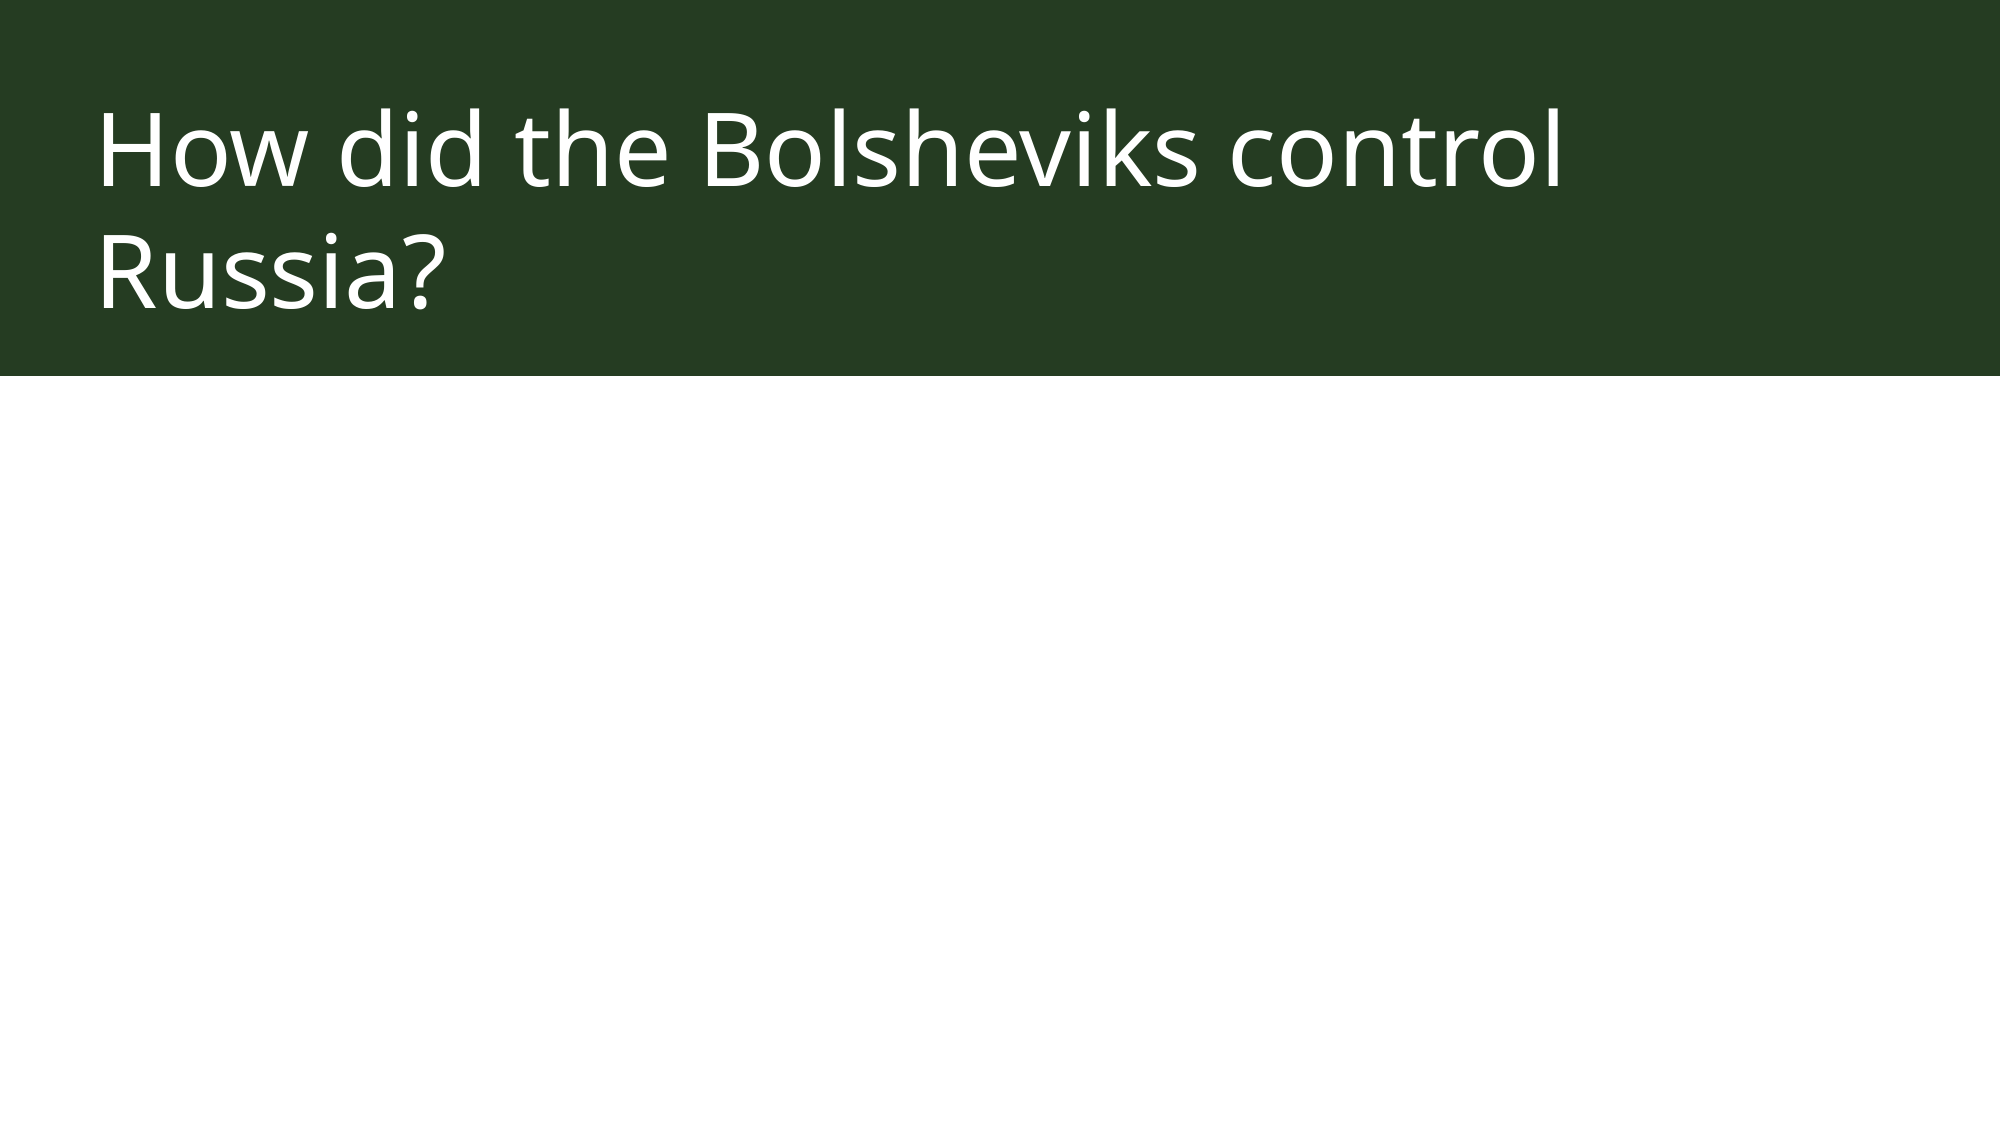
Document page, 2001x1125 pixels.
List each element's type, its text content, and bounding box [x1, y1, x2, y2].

title How did the Bolsheviks control Russia? [79, 59, 1863, 337]
